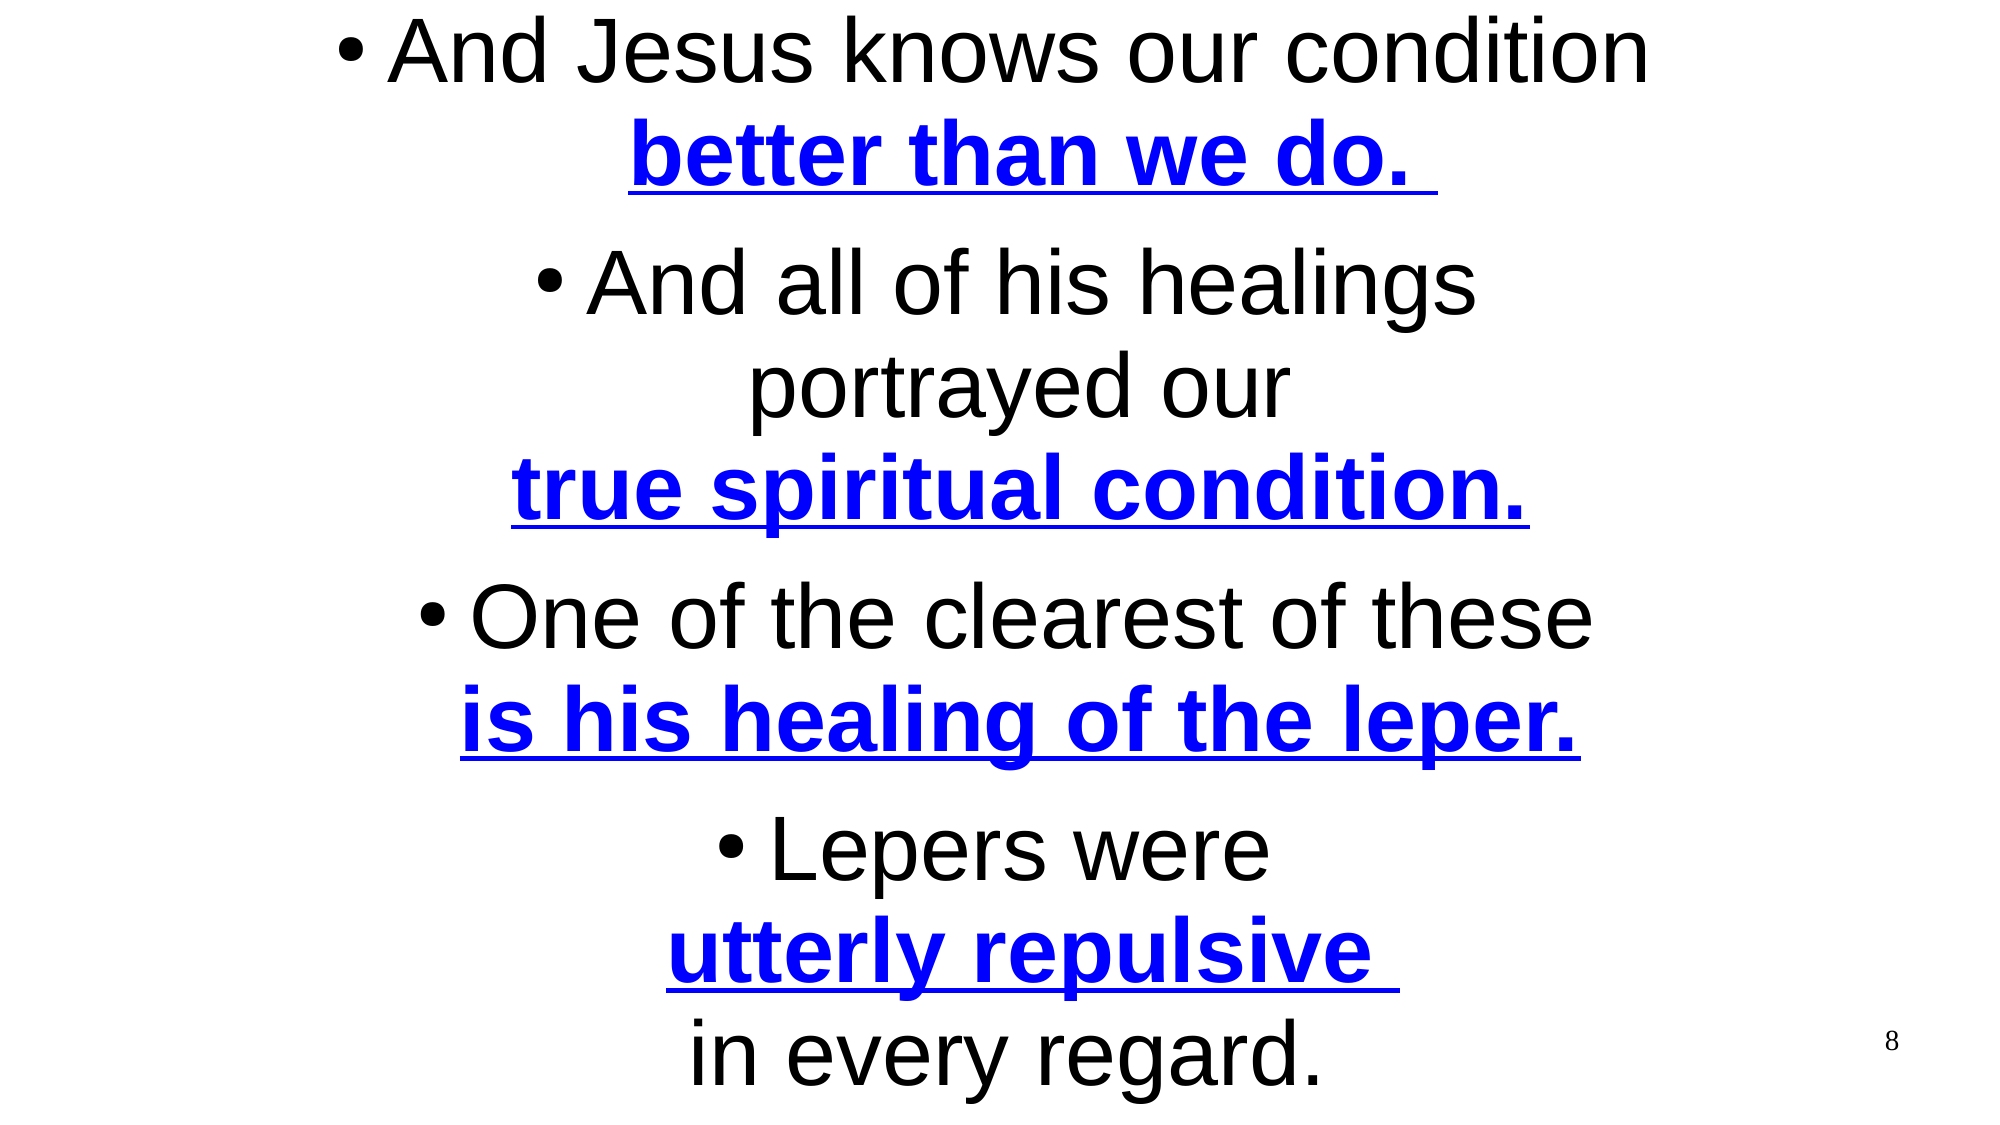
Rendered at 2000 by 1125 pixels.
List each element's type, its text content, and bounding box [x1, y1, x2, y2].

list And Jesus knows our condition better than we do. And all of his healings portrayed our true spiritual condition. One of the clearest of these is his healing of the leper. Lepers were utterly repulsive in every regard. [0, 0, 1996, 1123]
